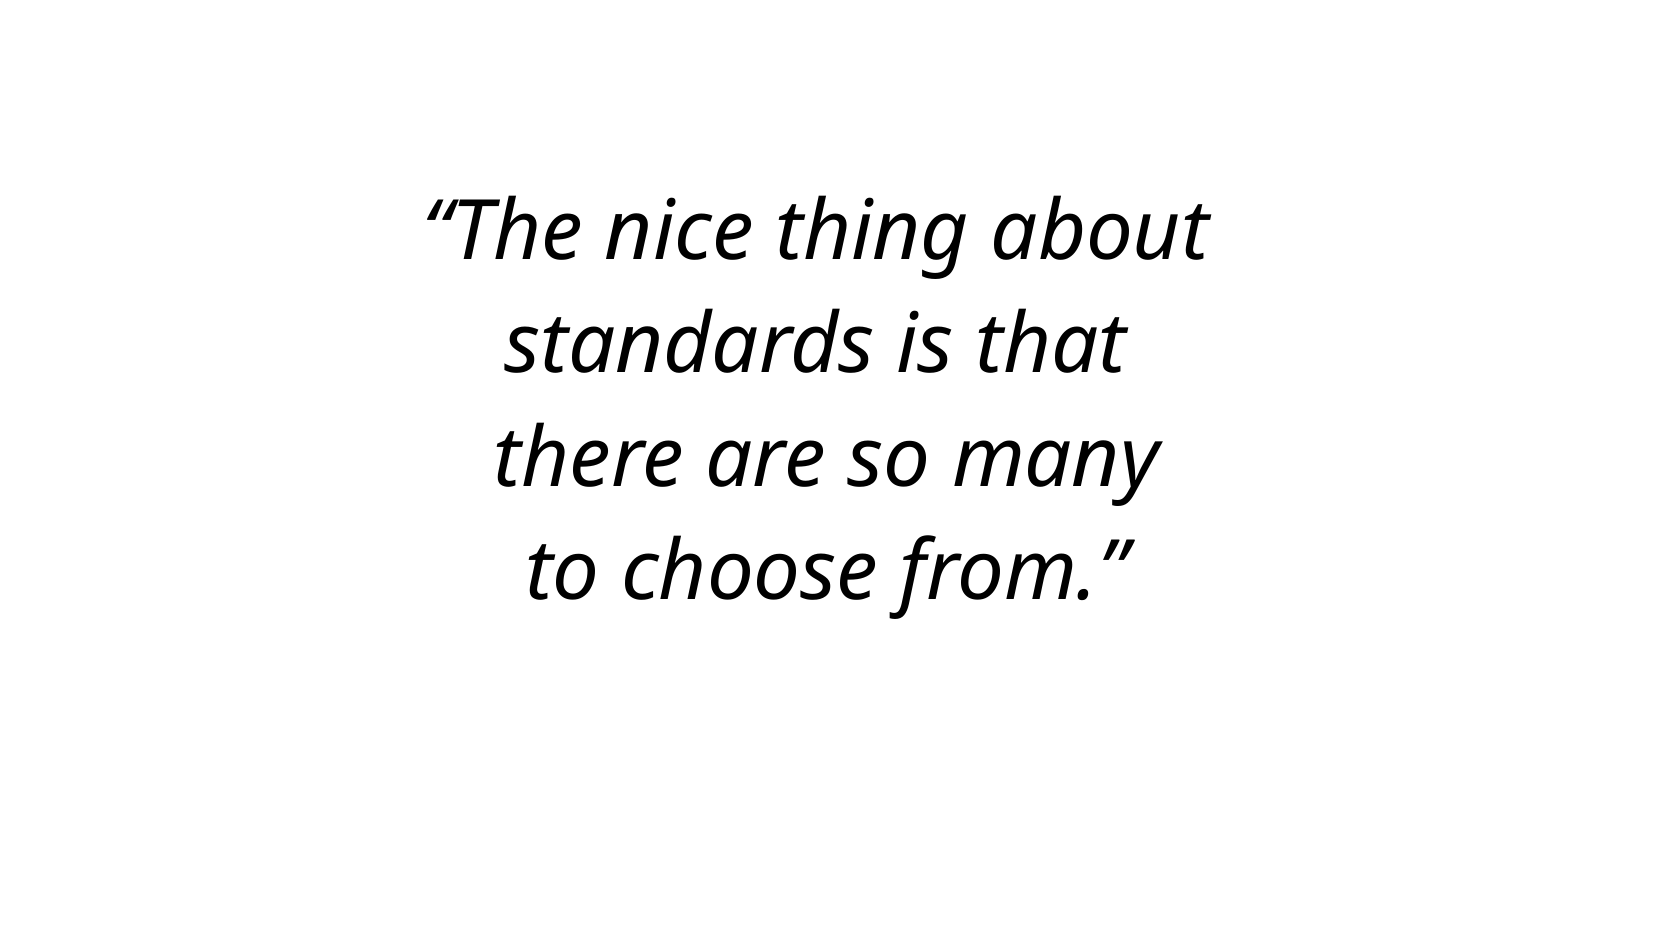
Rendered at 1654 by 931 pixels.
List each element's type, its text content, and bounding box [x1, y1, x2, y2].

subtitle “The nice thing about standards is that there are so many to choose from.” [82, 37, 1571, 758]
